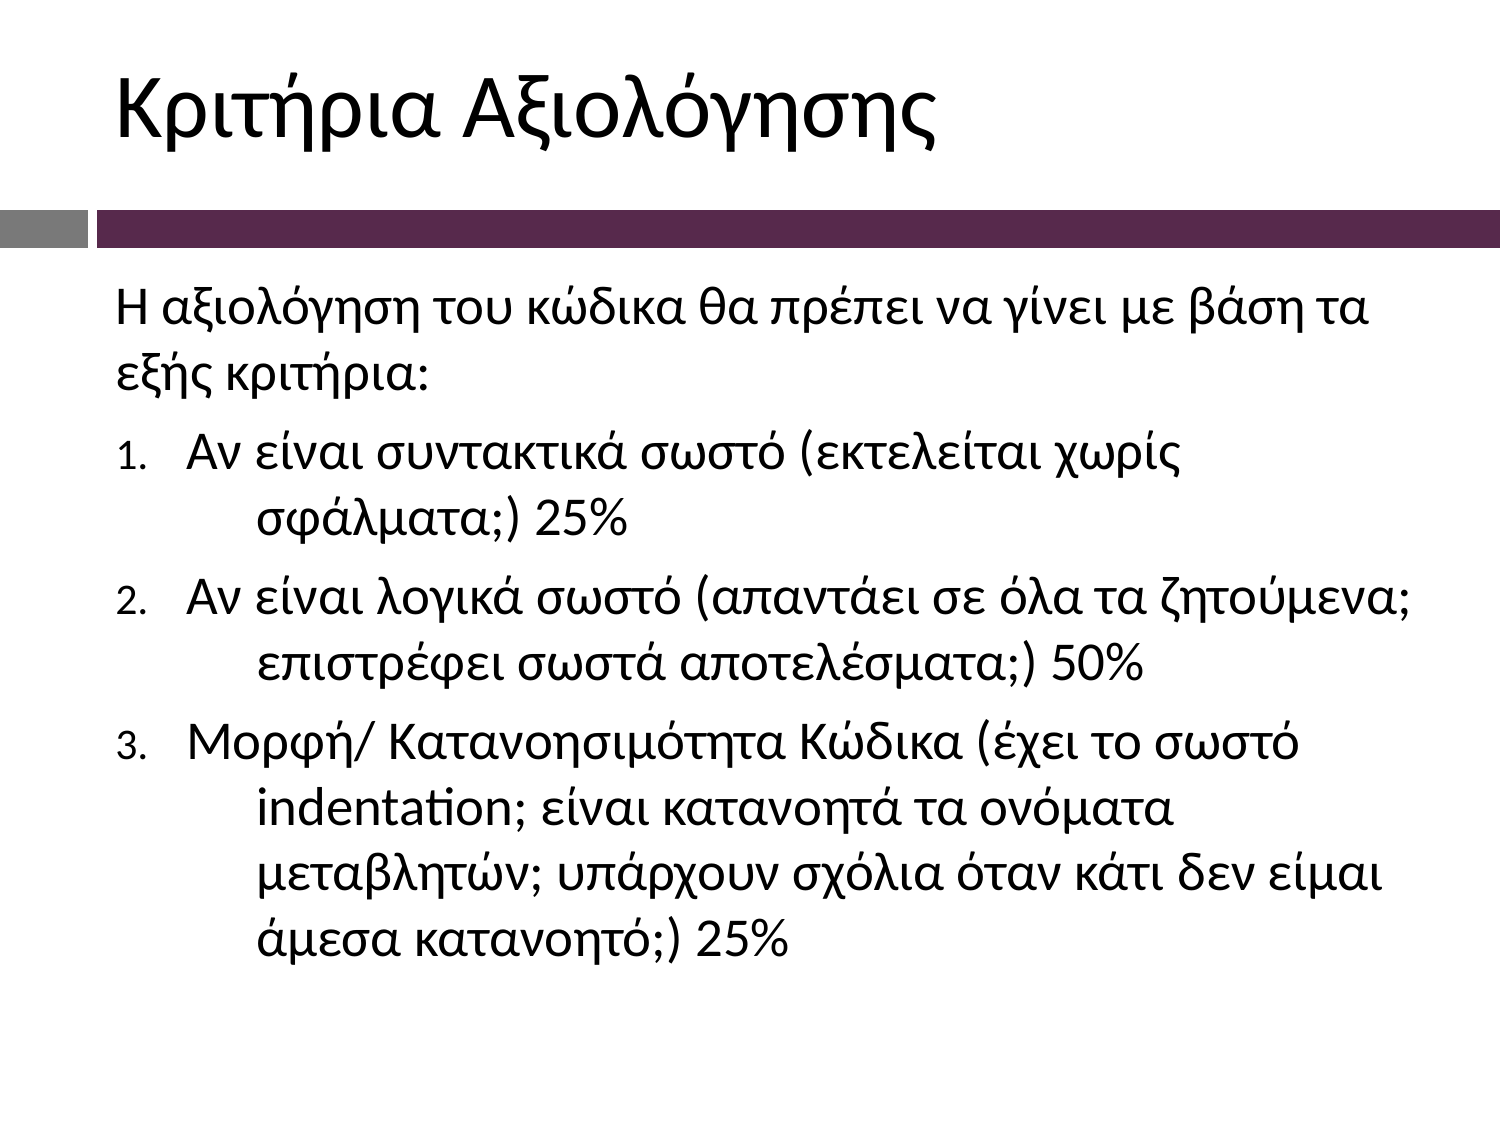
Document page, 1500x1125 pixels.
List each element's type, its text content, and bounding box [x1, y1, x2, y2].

list Η αξιολόγηση του κώδικα θα πρέπει να γίνει με βάση τα εξής κριτήρια: Αν είναι συντακτικά σωστό (εκτελείται χωρίς σφάλματα;) 25% Αν είναι λογικά σωστό (απαντάει σε όλα τα ζητούμενα; επιστρέφει σωστά αποτελέσματα;) 50% Μορφή/ Κατανοησιμότητα Κώδικα (έχει το σωστό indentation; είναι κατανοητά τα ονόματα μεταβλητών; υπάρχουν σχόλια όταν κάτι δεν είμαι άμεσα κατανοητό;) 25% [100, 262, 1438, 1095]
title Κριτήρια Αξιολόγησης [100, 19, 1438, 182]
